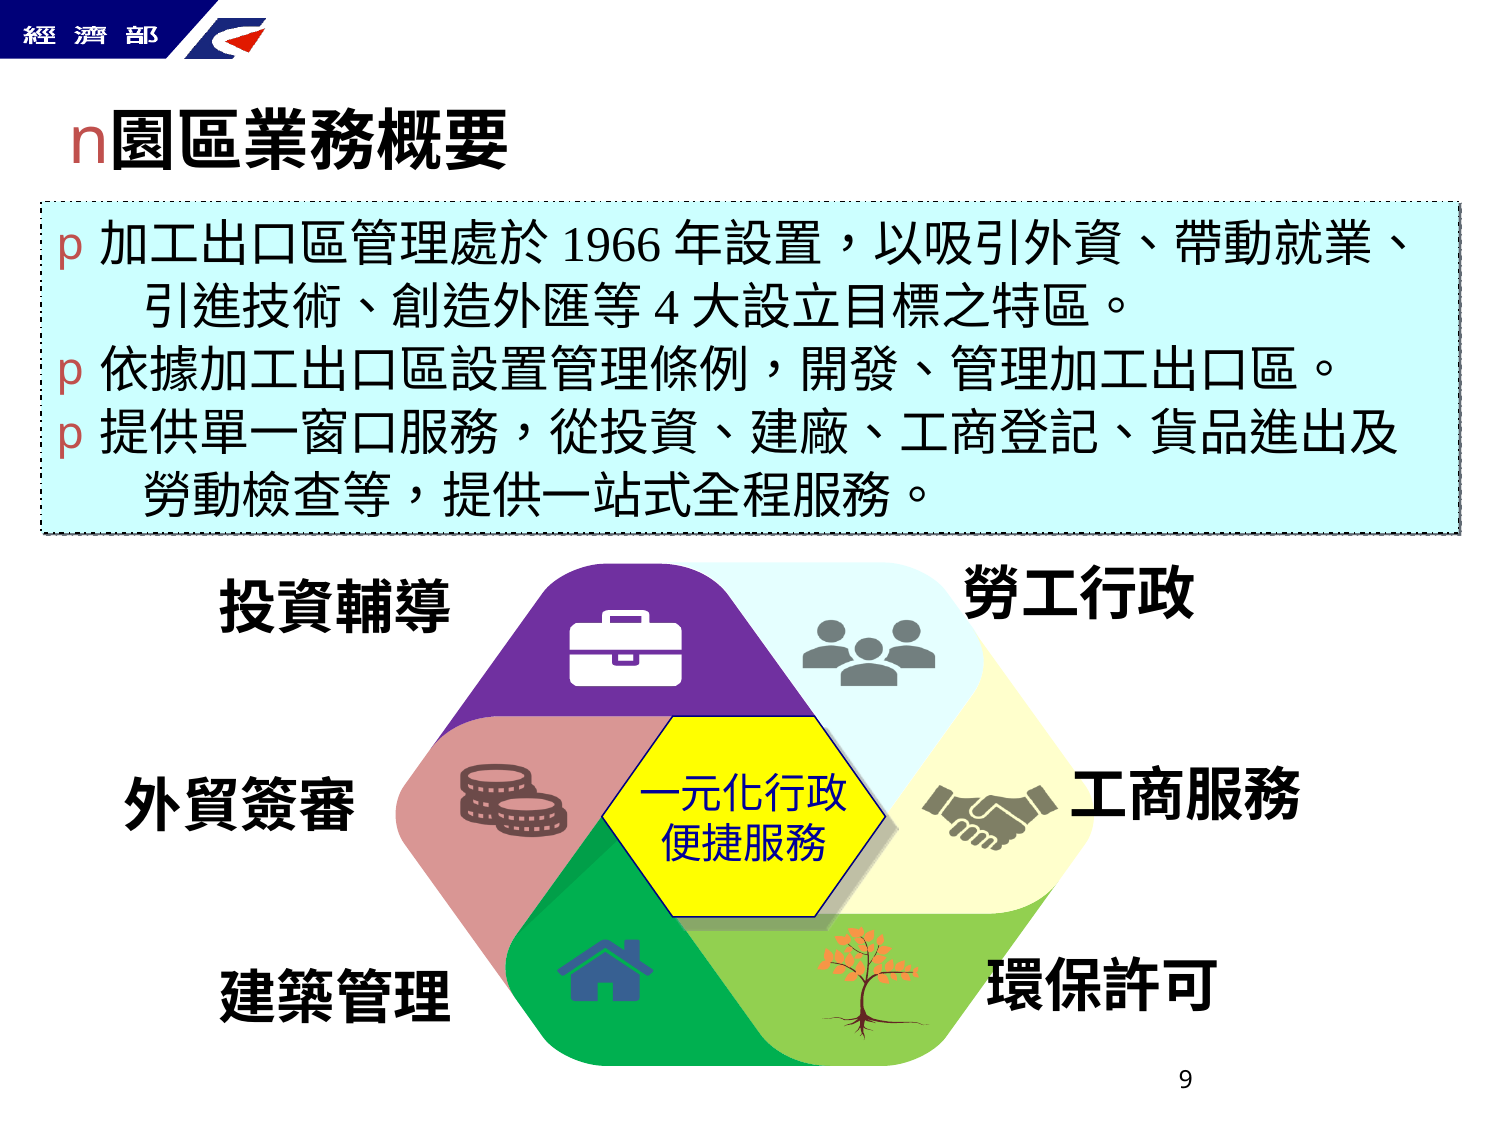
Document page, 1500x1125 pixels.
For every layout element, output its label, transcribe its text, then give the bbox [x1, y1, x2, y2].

text_box 一元化行政 便捷服務 [601, 716, 886, 917]
text_box 環保許可 [986, 940, 1247, 1026]
text_box 勞工行政 [962, 548, 1199, 634]
text_box 8 [1163, 1056, 1489, 1125]
text_box 工商服務 [1069, 748, 1329, 835]
picture [450, 566, 748, 849]
text_box 投資輔導 [218, 562, 482, 648]
text_box 加工出口區管理處於1966年設置，以吸引外資、帶動就業、引進技術、創造外匯等4大設立目標之特區。 依據加工出口區設置管理條例，開發、管理加工出口區。 提供單一窗口服務，從投資、建廠、工商登記、貨品進出及勞動檢查等，提供一站式全程服務。 [41, 201, 1459, 534]
text_box 外貿簽審 [123, 760, 382, 847]
picture [793, 592, 944, 713]
picture [914, 757, 1065, 878]
text_box [395, 562, 1091, 1066]
text_box 園區業務概要 [53, 90, 1187, 175]
text_box 建築管理 [218, 952, 465, 1038]
